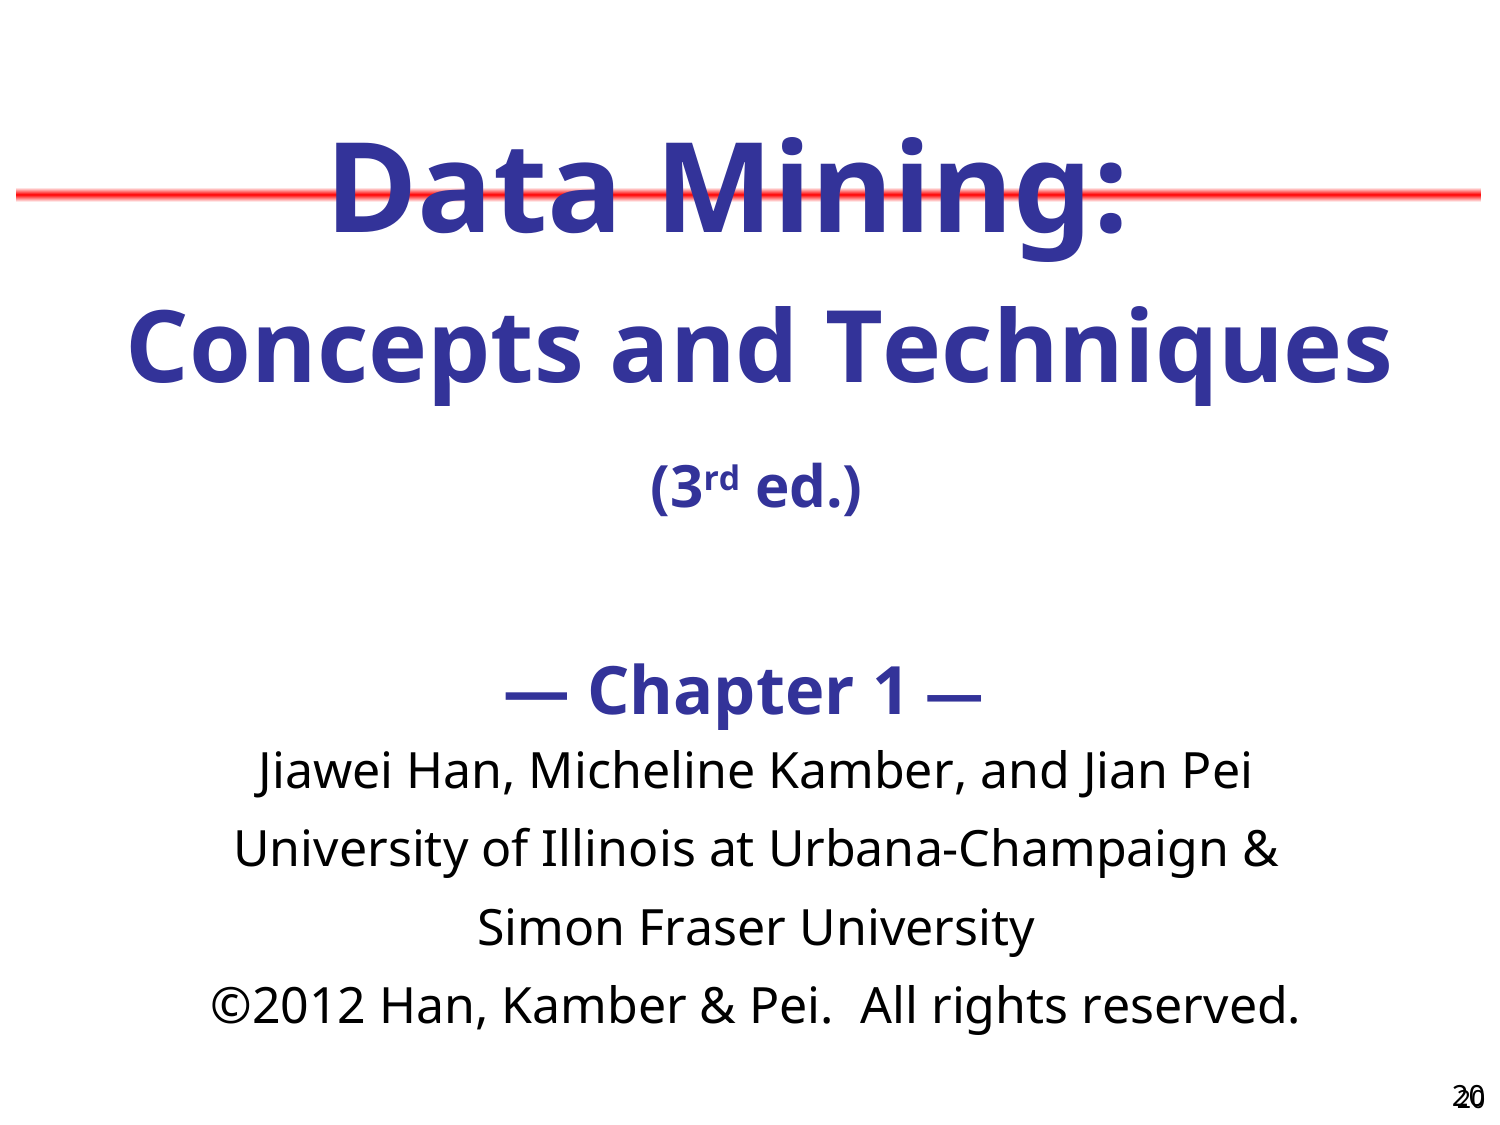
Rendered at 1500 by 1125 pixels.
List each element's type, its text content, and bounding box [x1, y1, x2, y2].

text_box <number> [1187, 1050, 1500, 1125]
title Data Mining: Concepts and Techniques (3rd ed.) — Chapter 1 — [24, 0, 1463, 736]
list Jiawei Han, Micheline Kamber, and Jian Pei University of Illinois at Urbana-Champaign & Simon Fraser University ©2012 Han, Kamber & Pei. All rights reserved. [50, 724, 1463, 1038]
